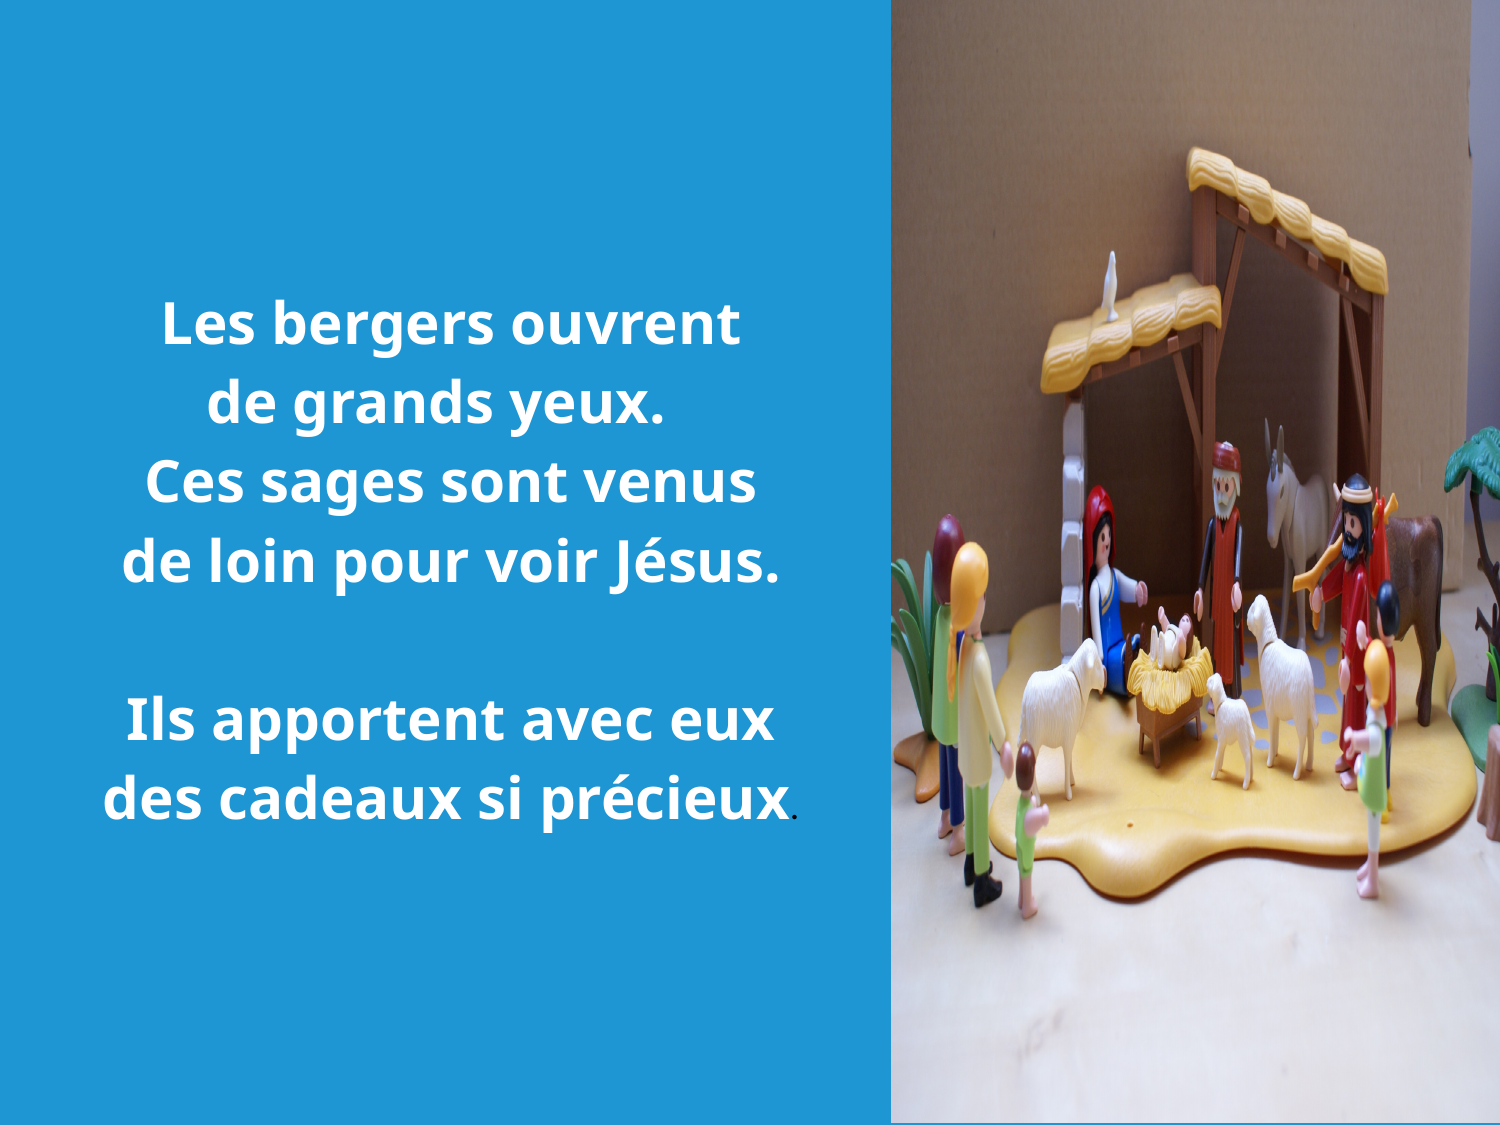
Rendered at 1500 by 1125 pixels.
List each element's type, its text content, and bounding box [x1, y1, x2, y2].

text_box Les bergers ouvrent de grands yeux. Ces sages sont venus de loin pour voir Jésus. Ils apportent avec eux des cadeaux si précieux. [87, 267, 815, 845]
picture [891, 0, 1500, 1123]
